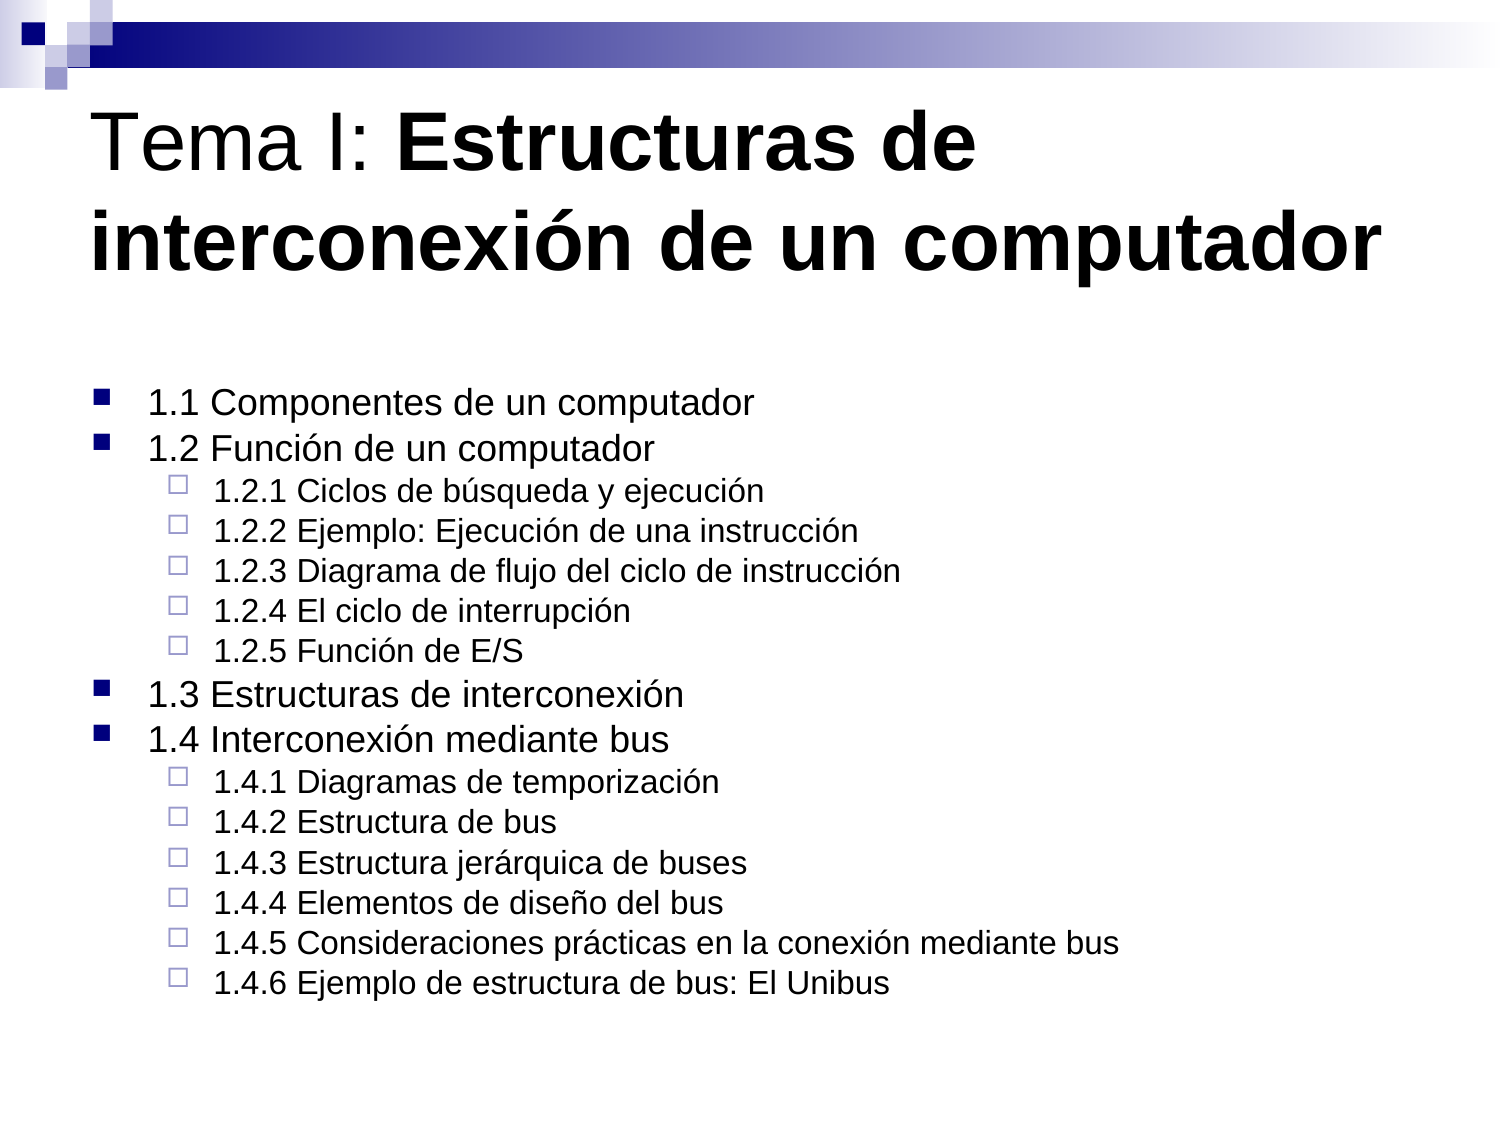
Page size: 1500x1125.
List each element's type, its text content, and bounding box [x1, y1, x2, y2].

title Tema I: Estructuras de interconexión de un computador [75, 75, 1426, 301]
list 1.1 Componentes de un computador 1.2 Función de un computador 1.2.1 Ciclos de búsqueda y ejecución 1.2.2 Ejemplo: Ejecución de una instrucción 1.2.3 Diagrama de flujo del ciclo de instrucción 1.2.4 El ciclo de interrupción 1.2.5 Función de E/S 1.3 Estructuras de interconexión 1.4 Interconexión mediante bus 1.4.1 Diagramas de temporización 1.4.2 Estructura de bus 1.4.3 Estructura jerárquica de buses 1.4.4 Elementos de diseño del bus 1.4.5 Consideraciones prácticas en la conexión mediante bus 1.4.6 Ejemplo de estructura de bus: El Unibus [76, 324, 1425, 1000]
